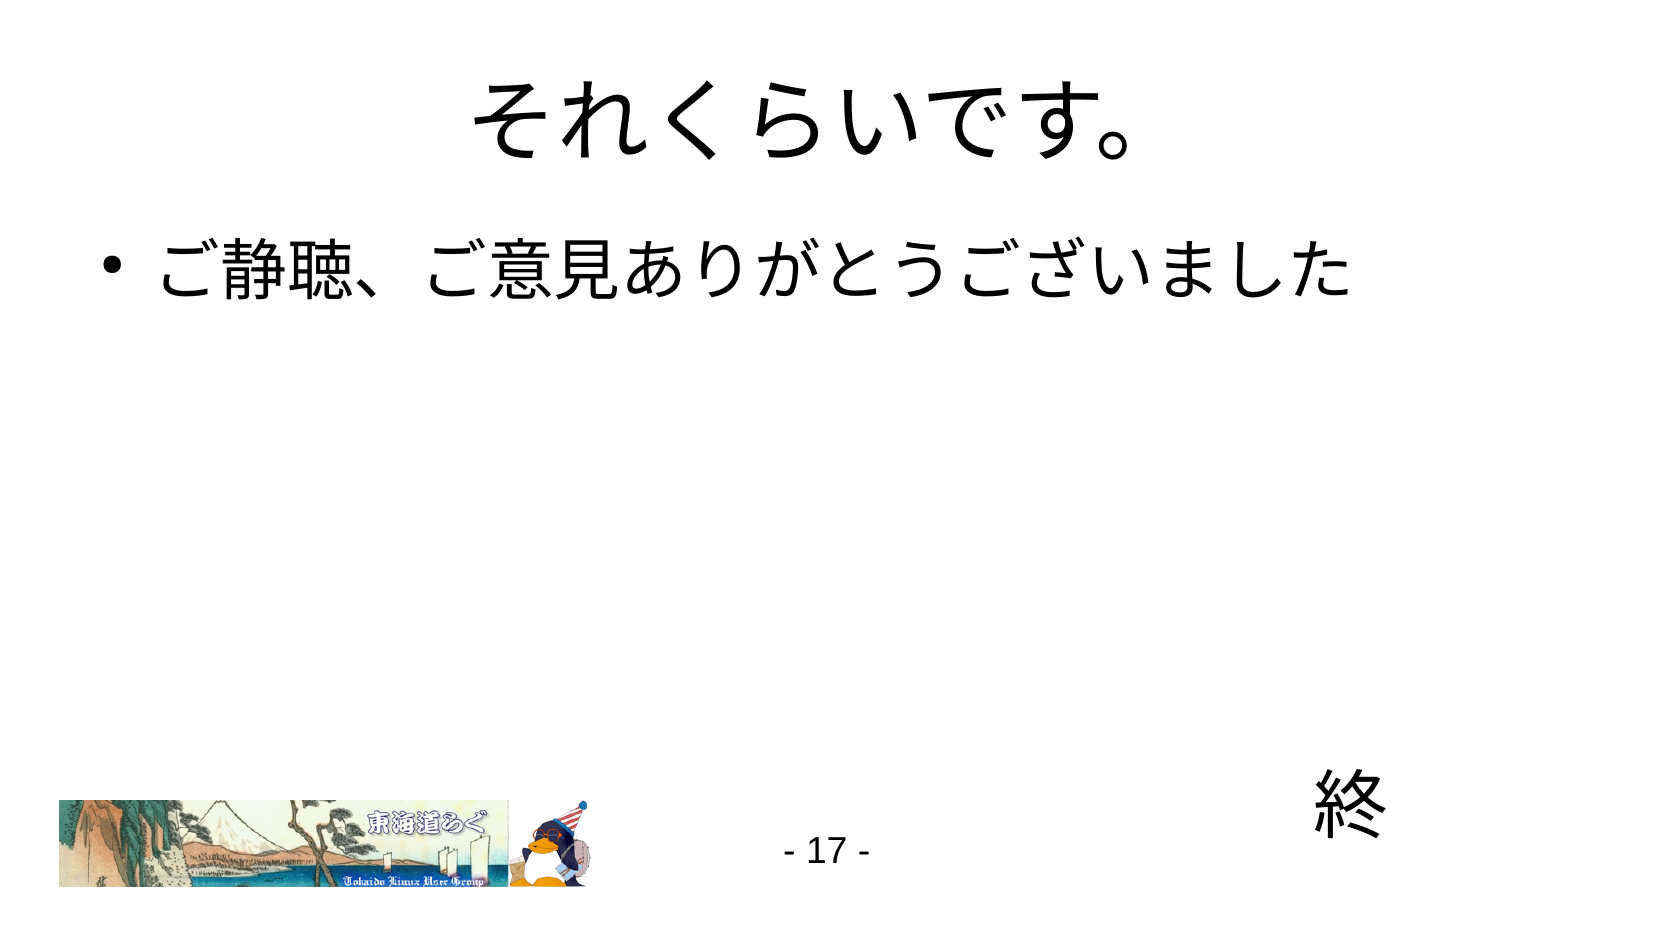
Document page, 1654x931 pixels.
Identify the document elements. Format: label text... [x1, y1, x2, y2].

title それくらいです。 [82, 37, 1571, 193]
text_box - <番号> - [703, 815, 950, 886]
list ご静聴、ご意見ありがとうございました [82, 217, 1571, 758]
text_box 終 [1299, 738, 1506, 829]
picture [59, 800, 591, 887]
